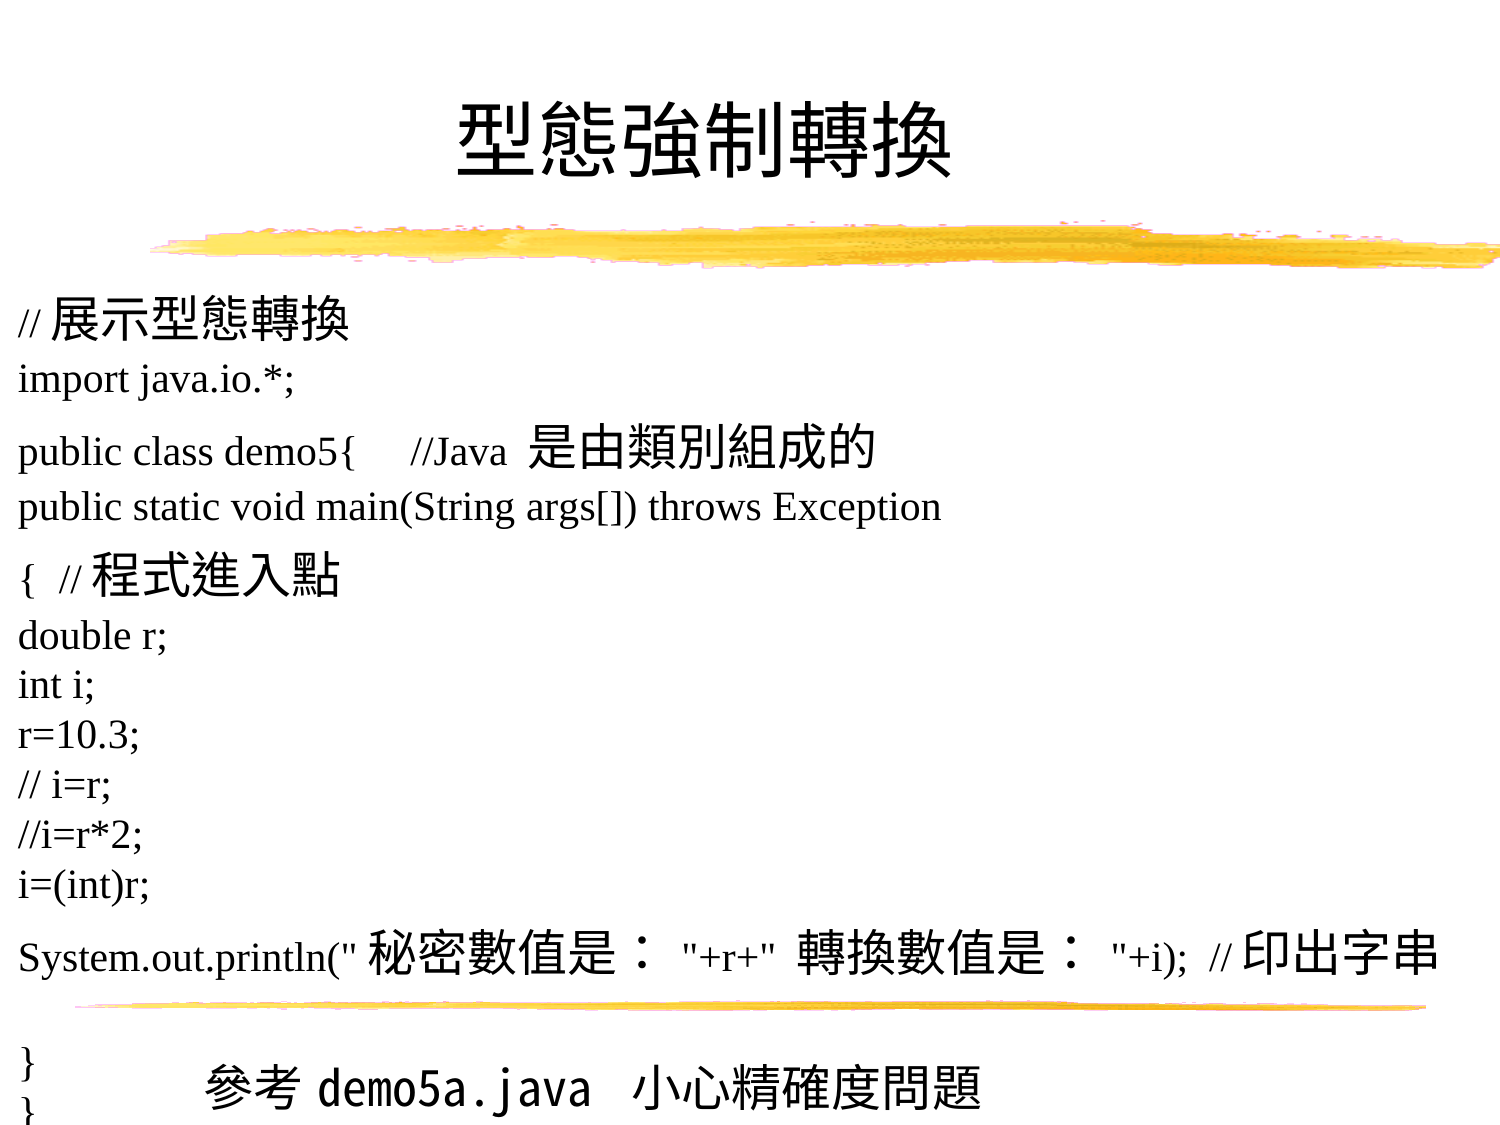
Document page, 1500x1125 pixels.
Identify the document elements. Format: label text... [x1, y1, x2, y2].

picture [150, 215, 1500, 273]
title 型態強制轉換 [66, 35, 1342, 226]
text_box 參考demo5a.java 小心精確度問題 [203, 1043, 978, 1104]
text_box //展示型態轉換 import java.io.*; public class demo5{ //Java 是由類別組成的 public static void main(String args[]) throws Exception { //程式進入點 double r; int i; r=10.3; // i=r; //i=r*2; i=(int)r; System.out.println("秘密數值是："+r+" 轉換數值是："+i); //印出字串 } } [17, 273, 1500, 1125]
